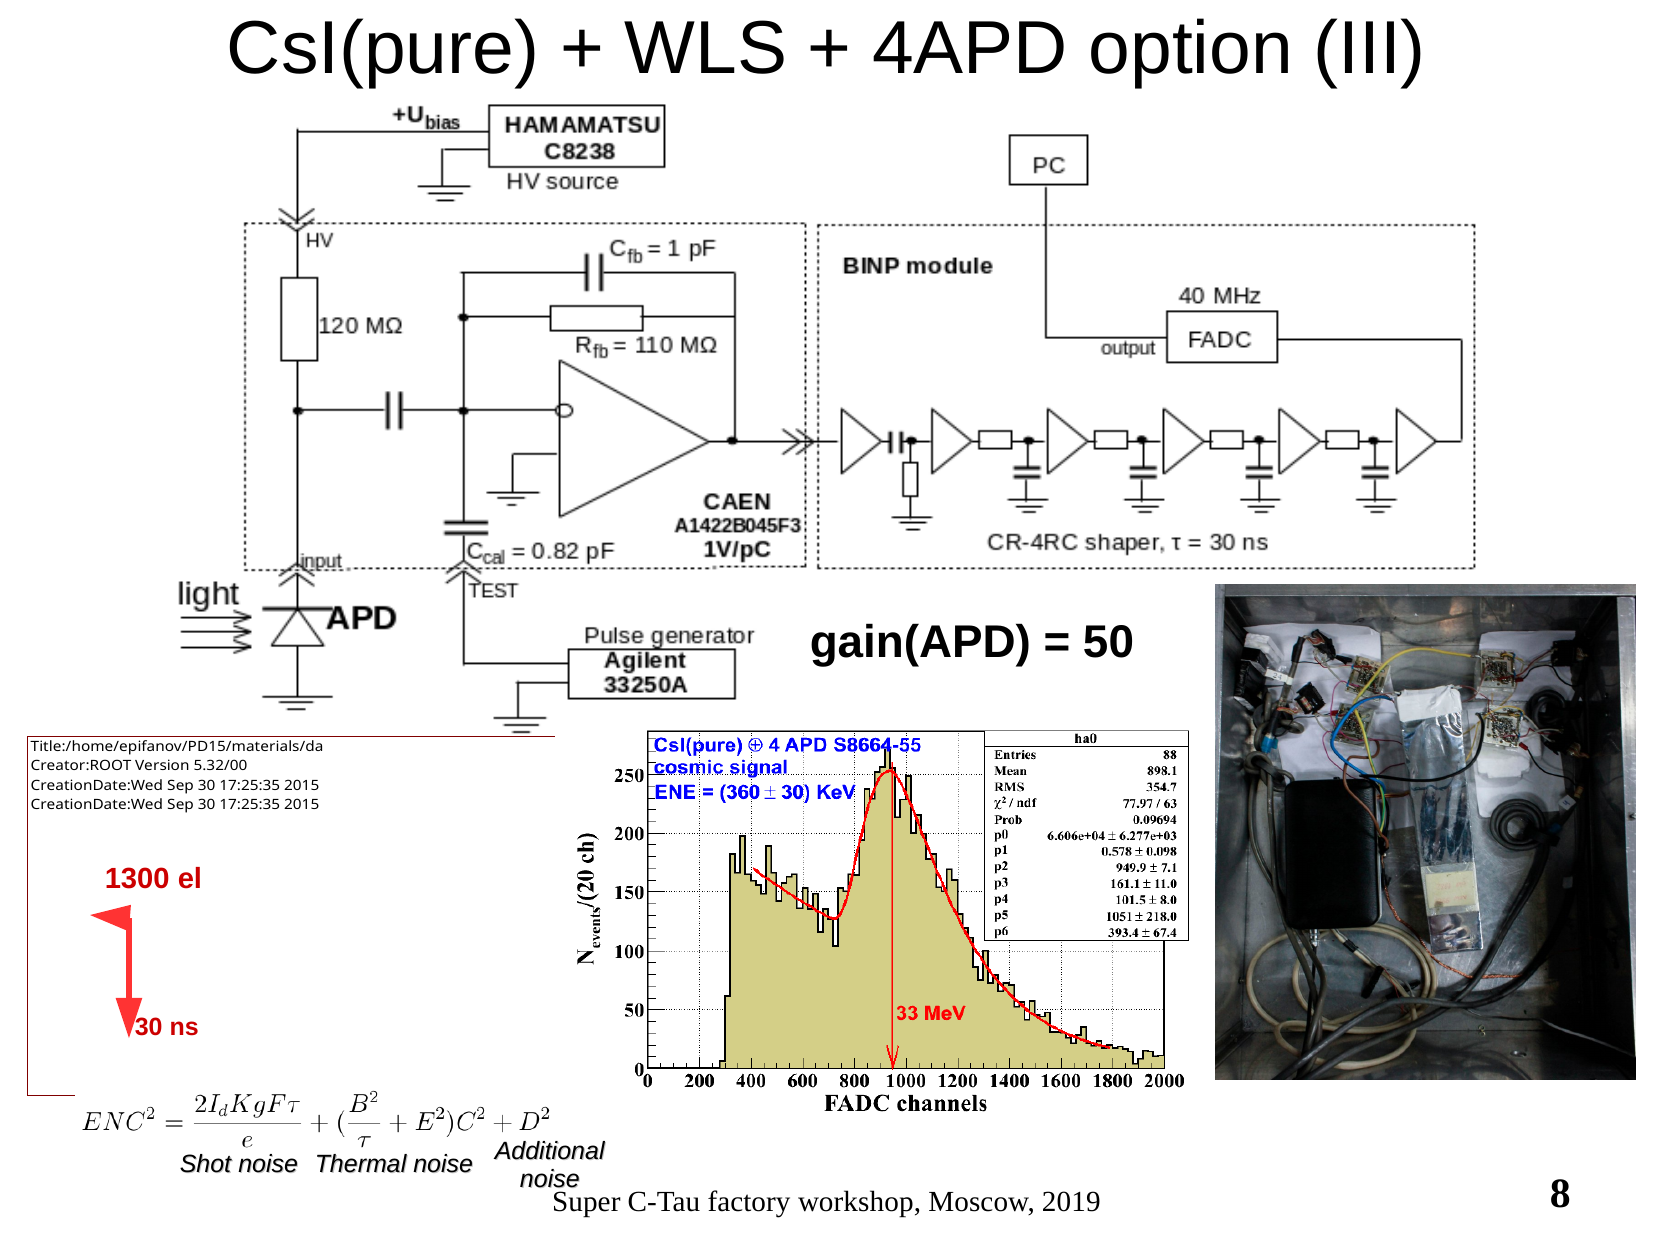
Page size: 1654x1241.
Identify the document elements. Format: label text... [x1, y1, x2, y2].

text_box 30 ns [120, 1005, 214, 1048]
text_box 1300 el [90, 855, 218, 903]
title CsI(pure) + WLS + 4APD option (III) [82, 5, 1571, 90]
text_box Additional noise [480, 1129, 620, 1201]
text_box Shot noise [165, 1142, 300, 1186]
picture [25, 90, 1636, 1156]
text_box gain(APD) = 50 [795, 608, 1150, 676]
text_box Thermal noise [300, 1142, 480, 1186]
